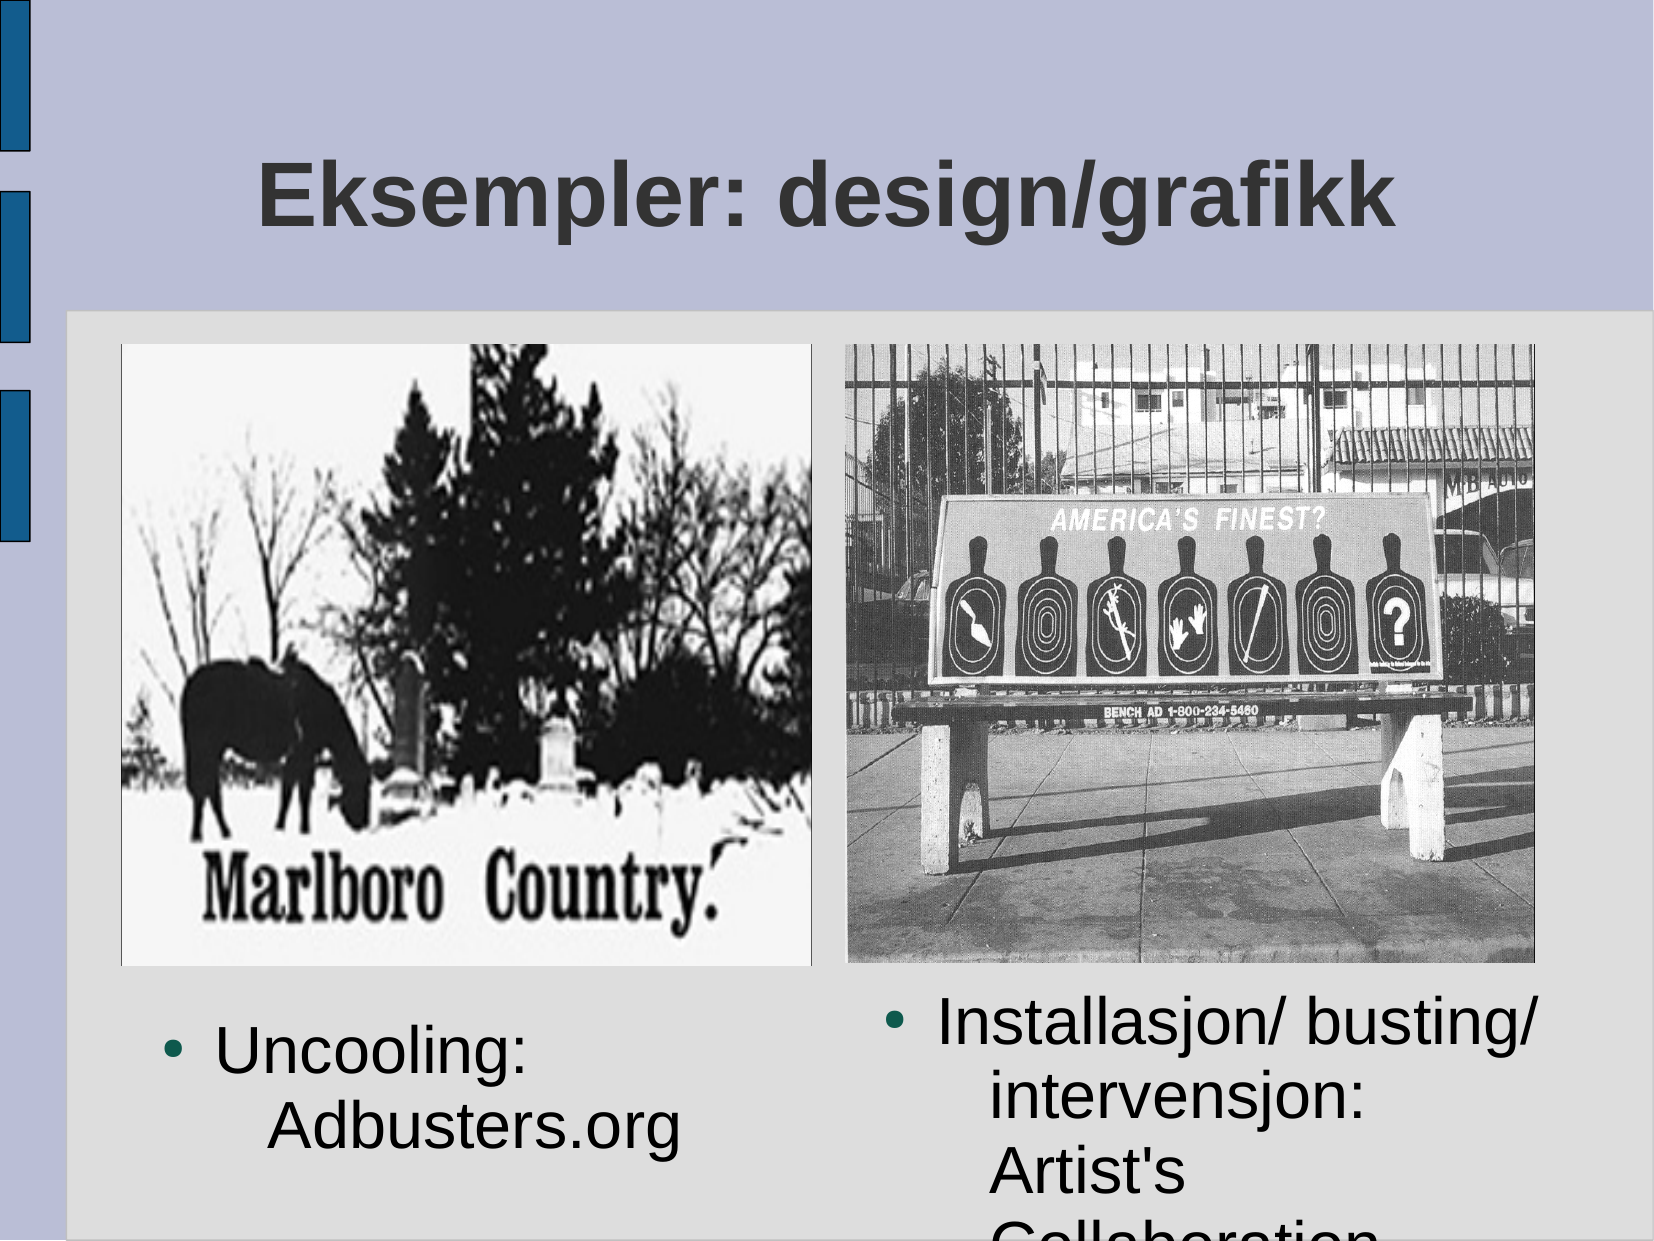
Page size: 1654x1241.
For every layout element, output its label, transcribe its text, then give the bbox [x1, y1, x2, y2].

chart [845, 344, 1535, 963]
list Uncooling: Adbusters.org [126, 1013, 821, 1164]
title Eksempler: design/grafikk [121, 91, 1534, 299]
text_box Installasjon/ busting/ intervensjon: Artist's Collaboration [847, 983, 1542, 1209]
chart [121, 344, 812, 966]
